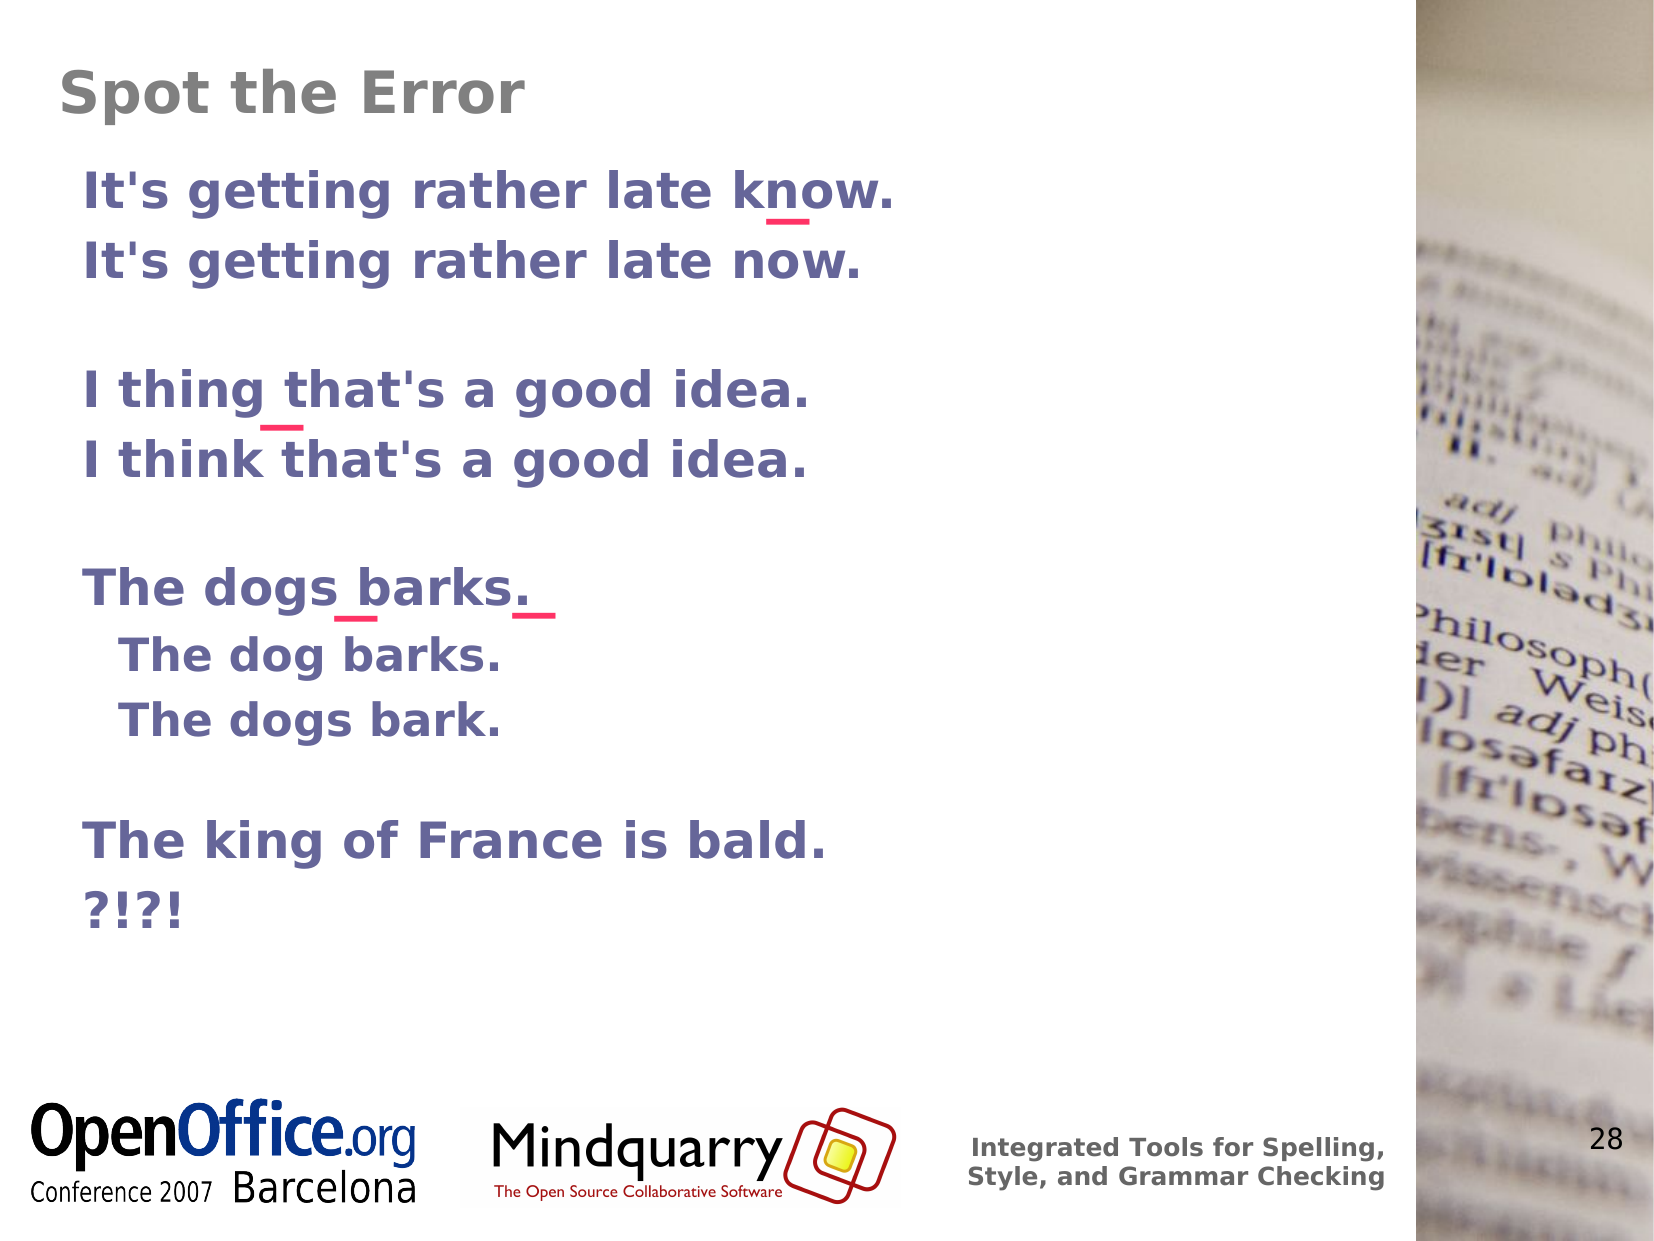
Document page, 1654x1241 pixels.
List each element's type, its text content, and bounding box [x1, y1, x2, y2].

text_box _ [498, 515, 570, 628]
list Spot the Error It's getting rather late know. It's getting rather late now. I thing that's a good idea. I think that's a good idea. The dogs barks. The dog barks. The dogs bark. The king of France is bald. ?!?! [59, 59, 1418, 941]
text_box _ [246, 326, 318, 439]
picture [1416, 0, 1654, 1241]
text_box _ [752, 121, 824, 233]
text_box _ [321, 517, 393, 630]
picture [460, 1107, 901, 1208]
picture [31, 1098, 415, 1203]
